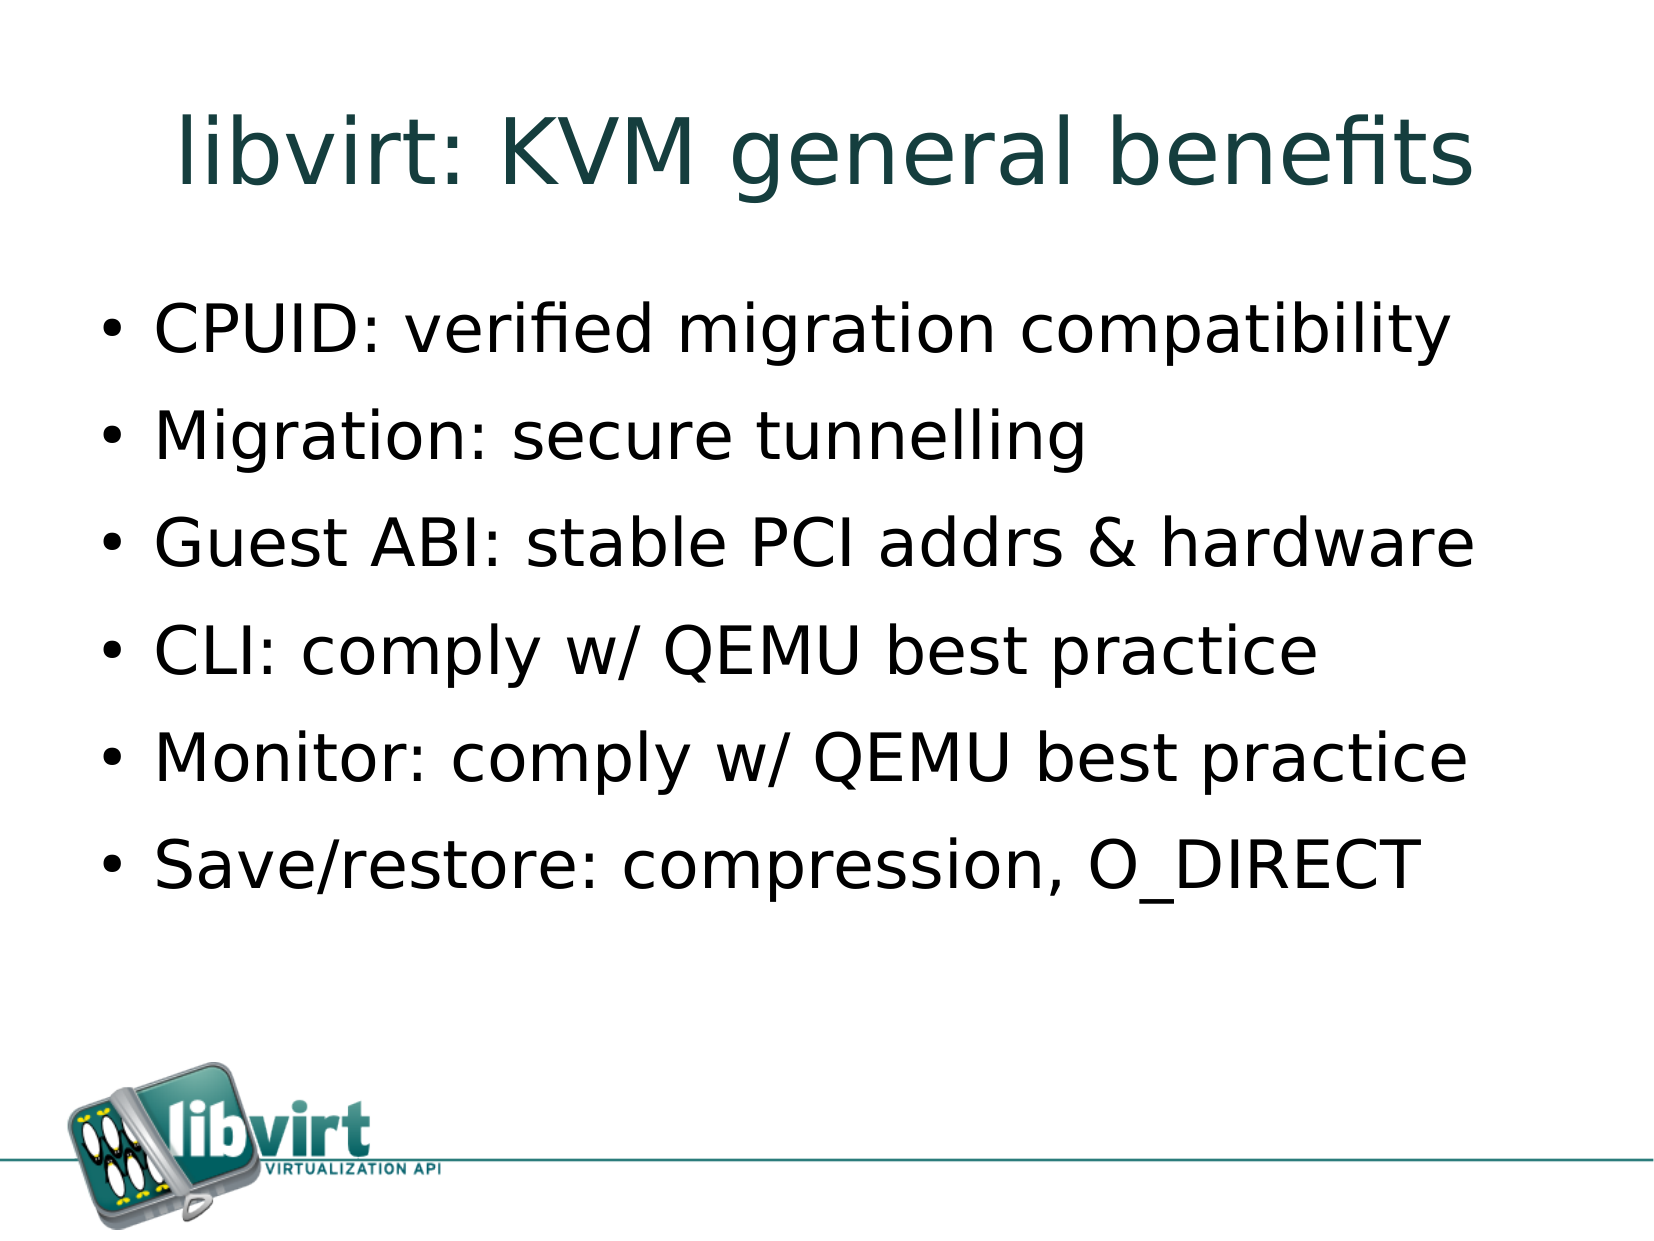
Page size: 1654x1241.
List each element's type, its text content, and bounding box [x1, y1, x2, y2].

picture [0, 1062, 1654, 1230]
title libvirt: KVM general benefits [82, 49, 1571, 257]
list CPUID: verified migration compatibility Migration: secure tunnelling Guest ABI: stable PCI addrs & hardware CLI: comply w/ QEMU best practice Monitor: comply w/ QEMU best practice Save/restore: compression, O_DIRECT [82, 290, 1571, 1062]
